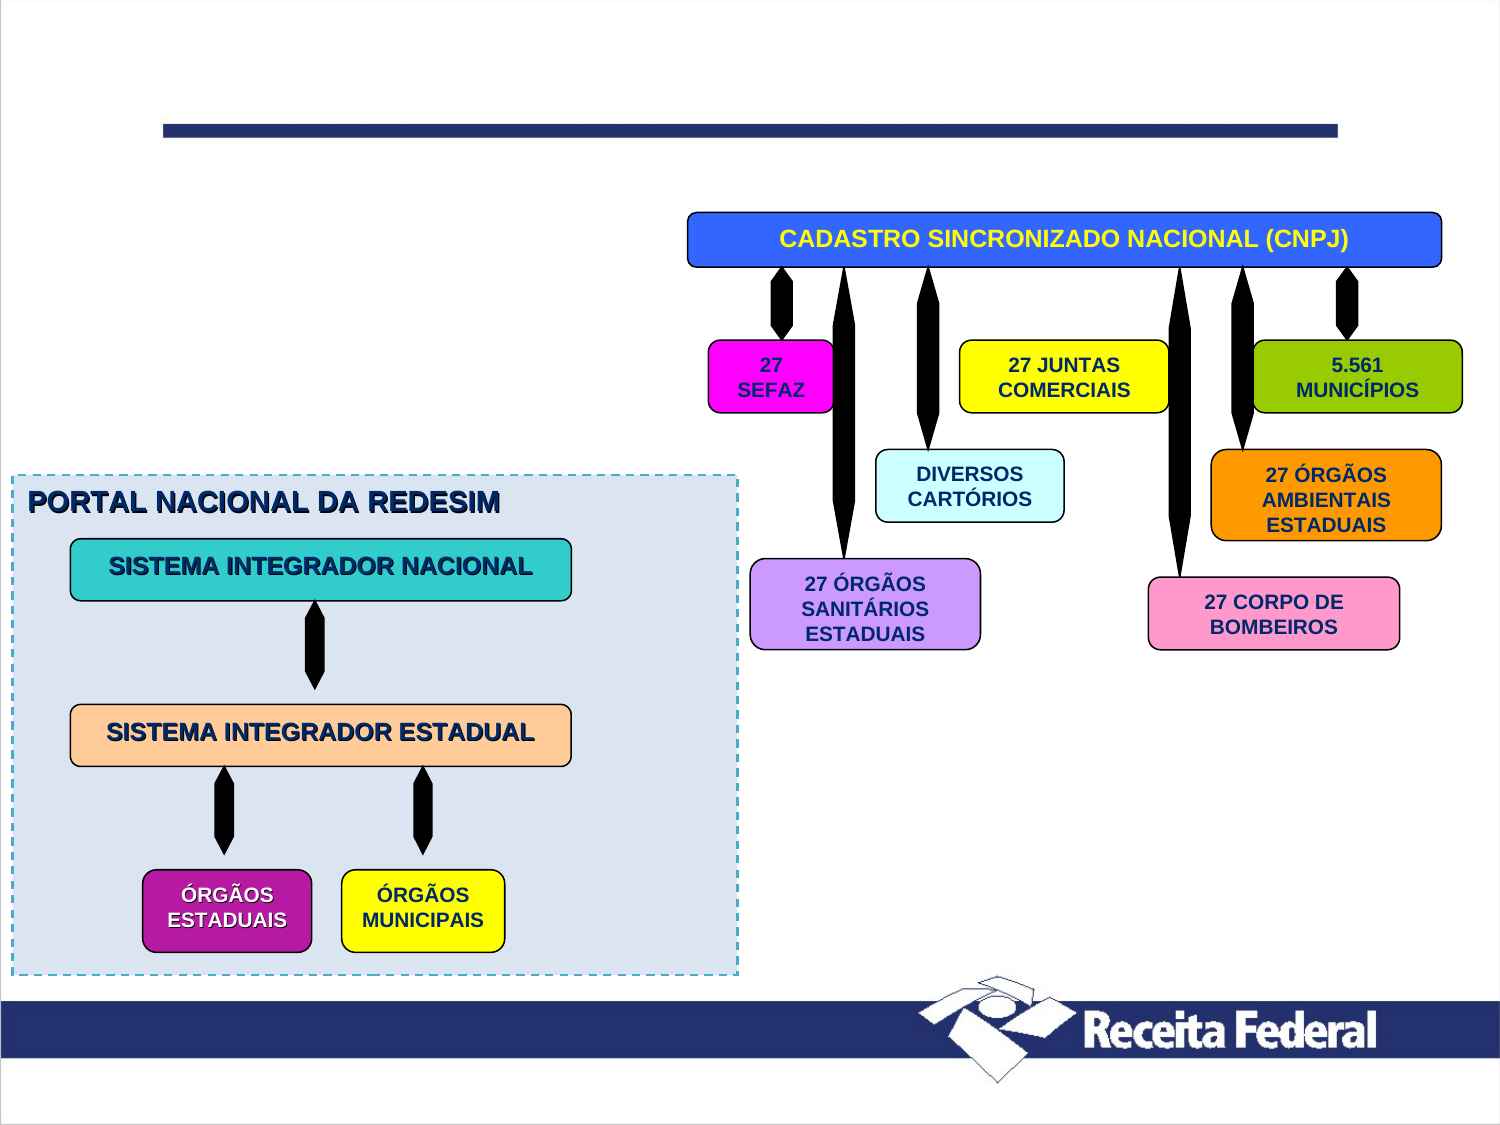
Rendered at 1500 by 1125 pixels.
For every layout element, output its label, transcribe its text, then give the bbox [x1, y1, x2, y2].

text_box CADASTRO SINCRONIZADO NACIONAL (CNPJ) [687, 212, 1442, 268]
text_box [771, 267, 793, 340]
text_box [305, 600, 324, 689]
text_box [1336, 267, 1358, 340]
text_box PORTAL NACIONAL DA REDESIM [12, 474, 738, 975]
text_box [215, 766, 234, 854]
text_box 27 CORPO DE BOMBEIROS [1148, 577, 1400, 650]
text_box 27 JUNTAS COMERCIAIS [959, 340, 1169, 413]
text_box DIVERSOS CARTÓRIOS [875, 449, 1065, 523]
text_box 5.561 MUNICÍPIOS [1254, 340, 1463, 413]
text_box [414, 766, 432, 854]
text_box ÓRGÃOS ESTADUAIS [142, 869, 312, 953]
text_box [917, 267, 939, 450]
text_box 27 SEFAZ [708, 340, 833, 413]
picture [0, 0, 1500, 1125]
text_box SISTEMA INTEGRADOR NACIONAL [70, 538, 572, 601]
text_box 27 ÓRGÃOS AMBIENTAIS ESTADUAIS [1211, 449, 1442, 541]
text_box 27 ÓRGÃOS SANITÁRIOS ESTADUAIS [750, 558, 981, 650]
text_box SISTEMA INTEGRADOR ESTADUAL [70, 704, 572, 767]
text_box [833, 267, 855, 559]
text_box [1169, 267, 1191, 578]
text_box [1232, 267, 1254, 450]
text_box ÓRGÃOS MUNICIPAIS [341, 869, 505, 953]
